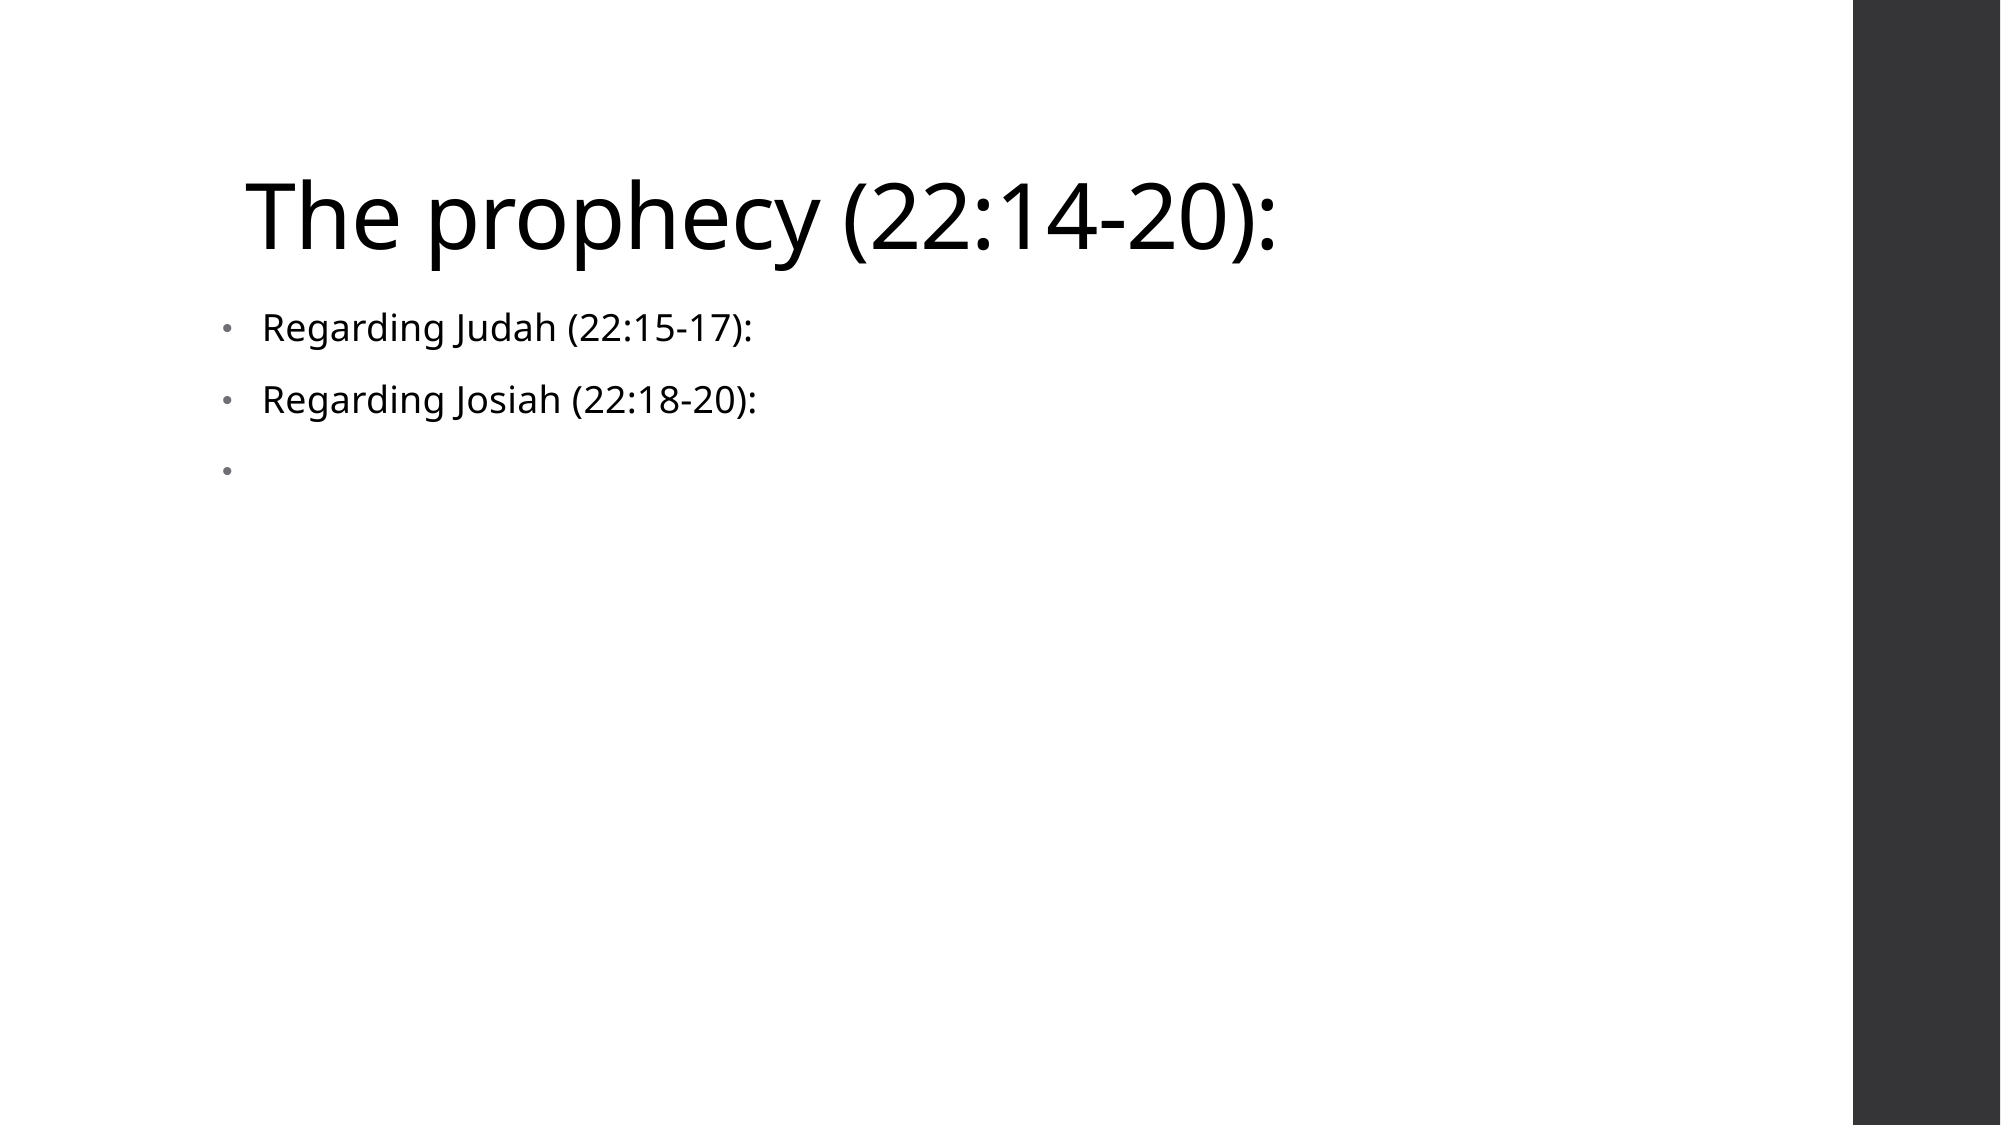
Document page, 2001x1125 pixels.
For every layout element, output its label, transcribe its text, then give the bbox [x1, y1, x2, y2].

title The prophecy (22:14-20): [206, 60, 1797, 278]
list Regarding Judah (22:15-17): Regarding Josiah (22:18-20): [206, 299, 1617, 1014]
